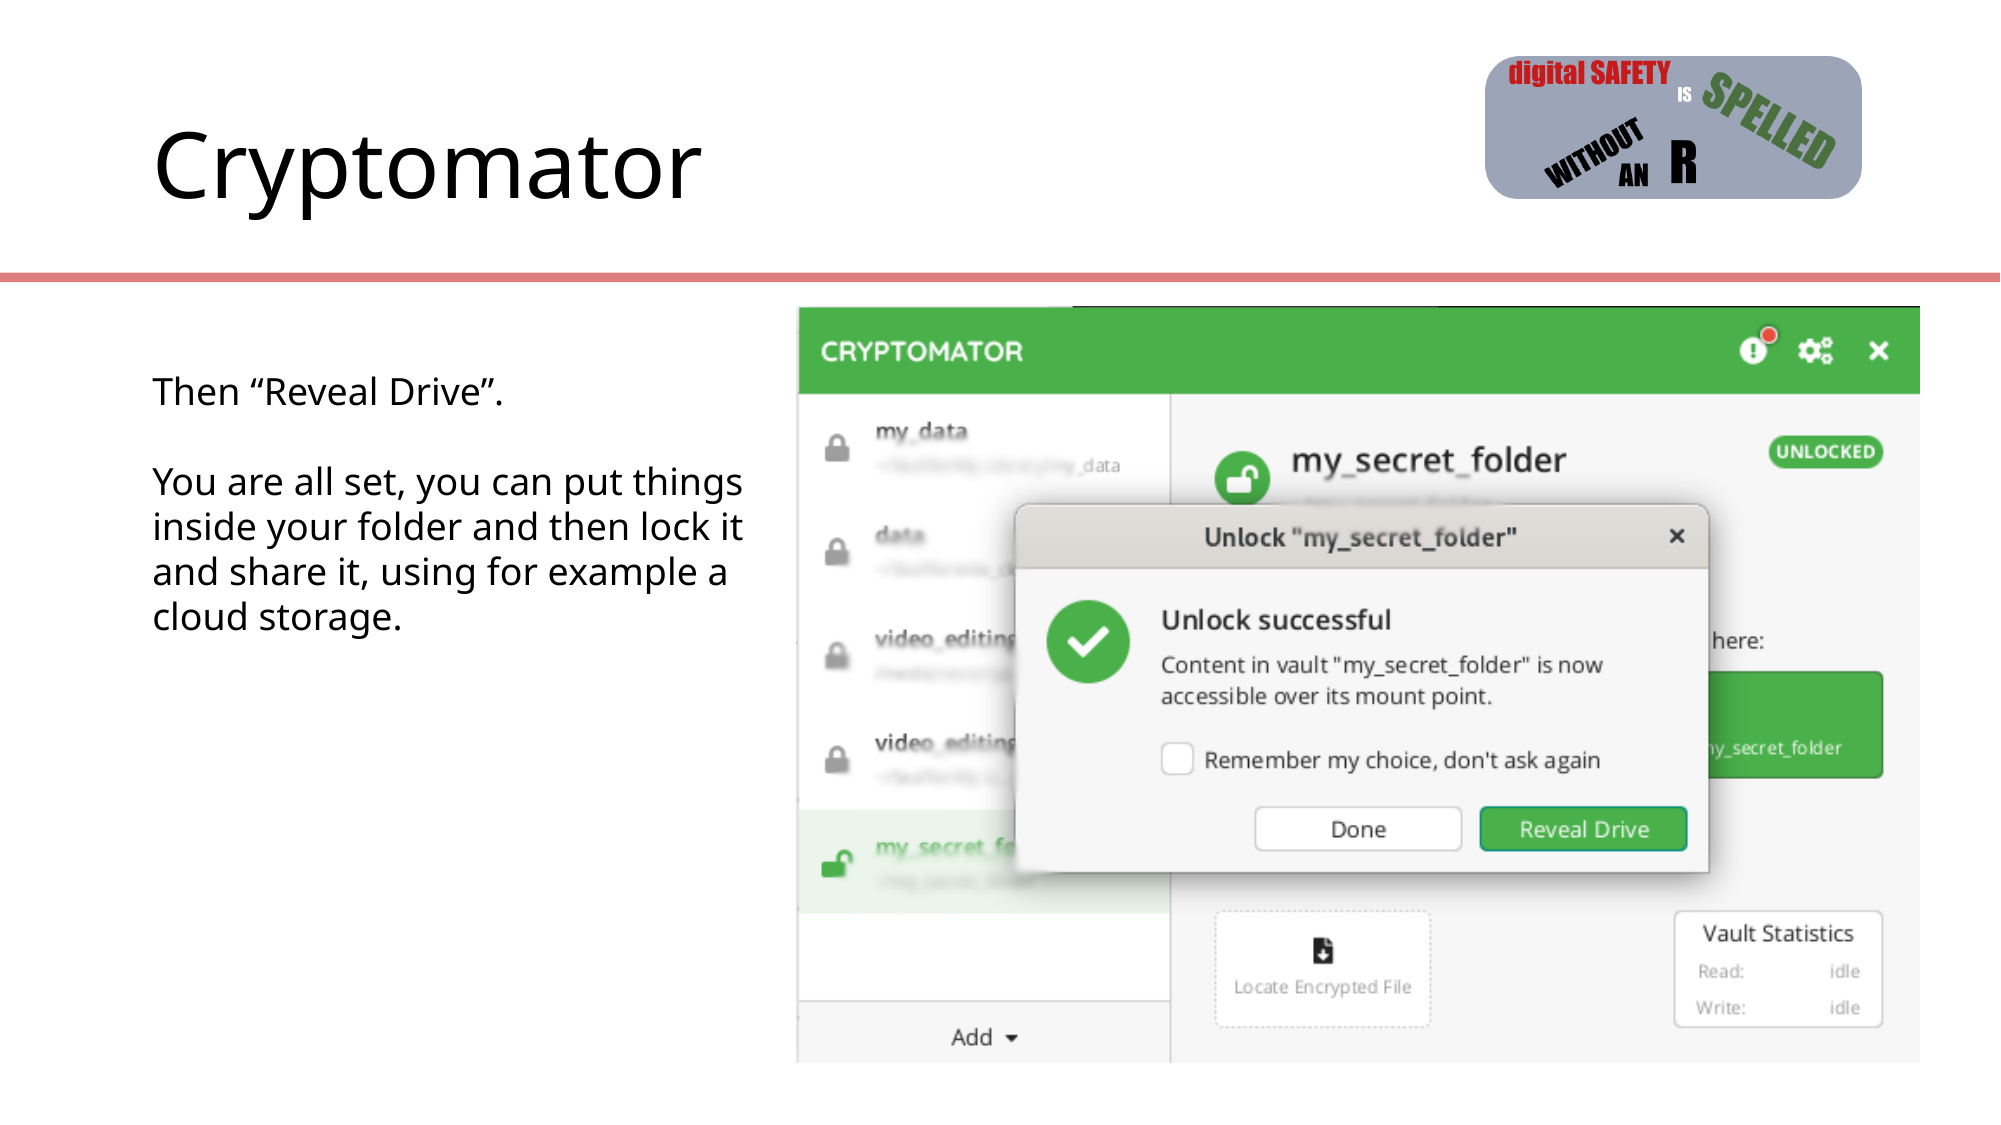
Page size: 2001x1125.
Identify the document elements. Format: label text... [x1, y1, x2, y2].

picture [796, 306, 1920, 1063]
title Cryptomator [137, 59, 1863, 278]
text_box Then “Reveal Drive”. You are all set, you can put things inside your folder and then lock it and share it, using for example a cloud storage. [137, 360, 796, 646]
